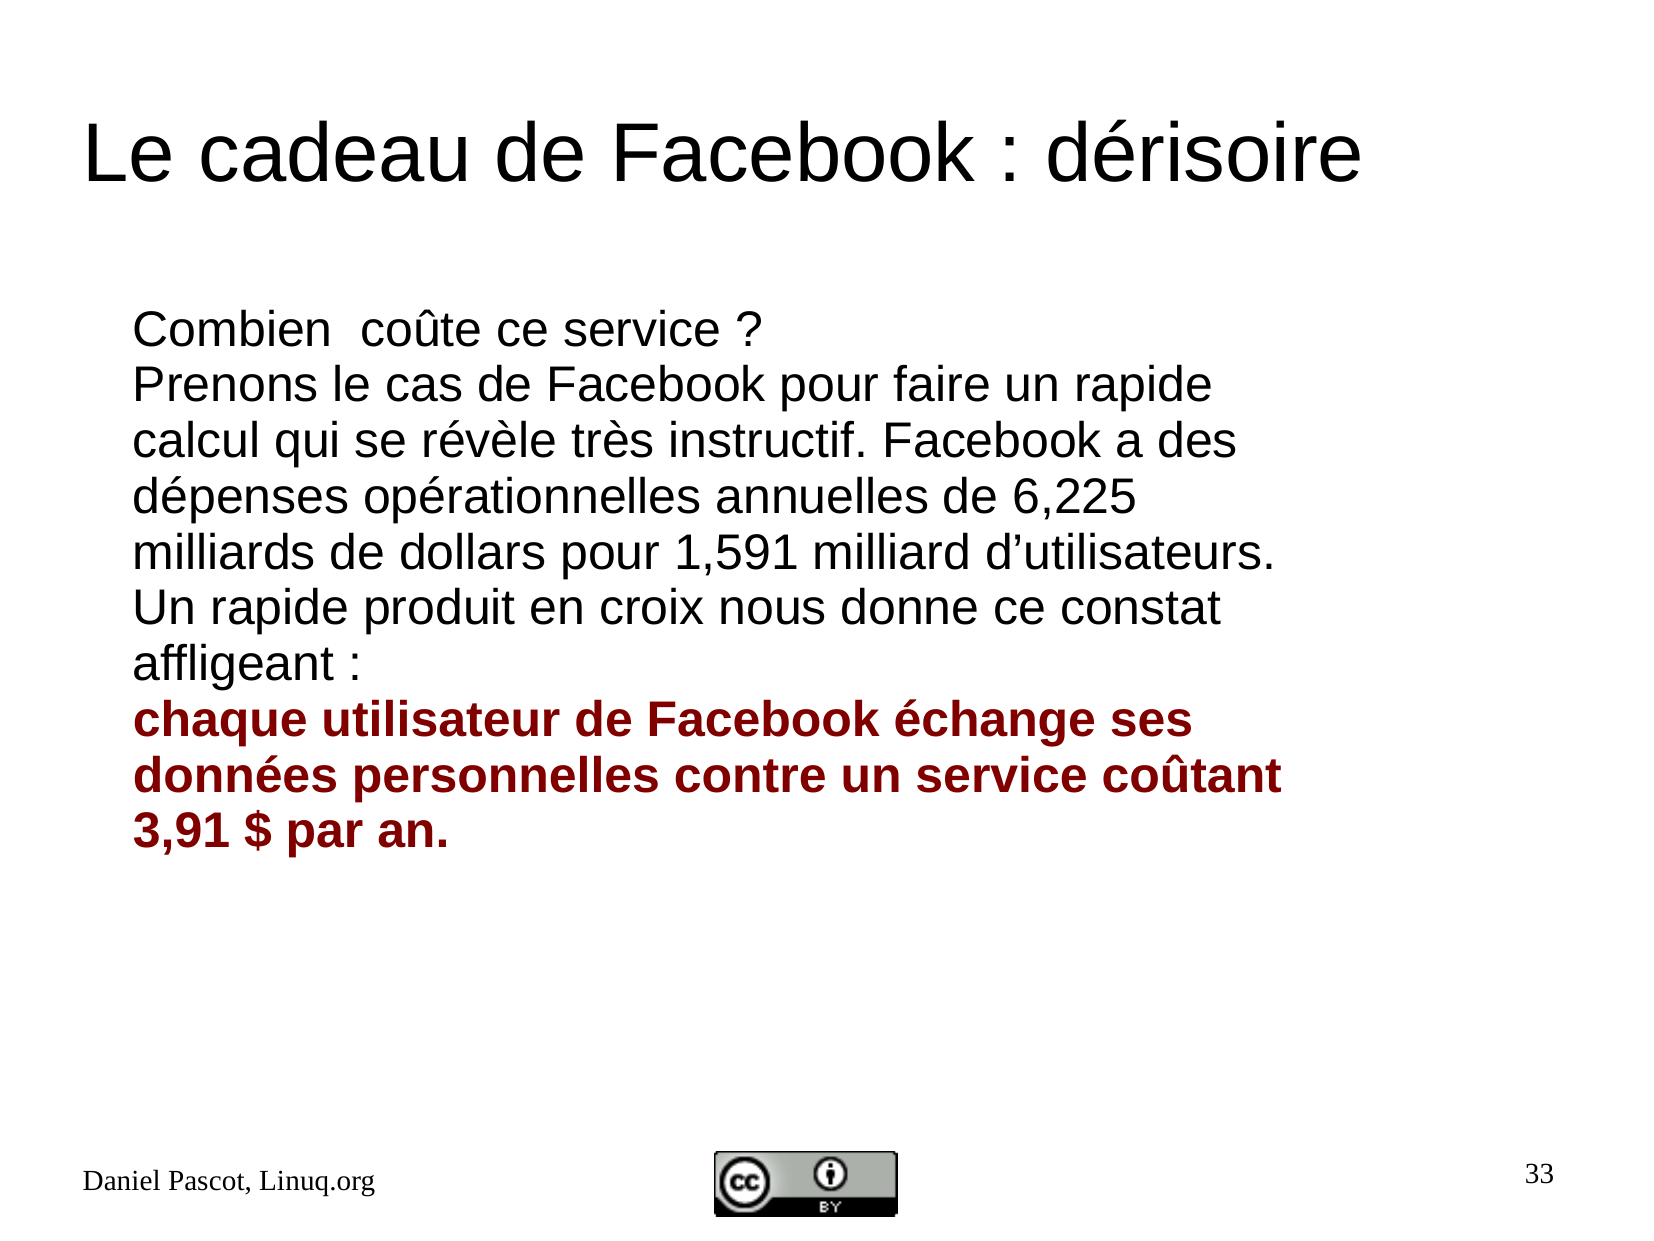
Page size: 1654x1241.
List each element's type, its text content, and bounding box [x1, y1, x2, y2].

picture [714, 1151, 898, 1217]
title Le cadeau de Facebook : dérisoire [82, 49, 1571, 257]
text_box Combien coûte ce service ? Prenons le cas de Facebook pour faire un rapide calcul qui se révèle très instructif. Facebook a des dépenses opérationnelles annuelles de 6,225 milliards de dollars pour 1,591 milliard d’utilisateurs. Un rapide produit en croix nous donne ce constat affligeant : chaque utilisateur de Facebook échange ses données personnelles contre un service coûtant 3,91 $ par an. [118, 293, 1300, 969]
